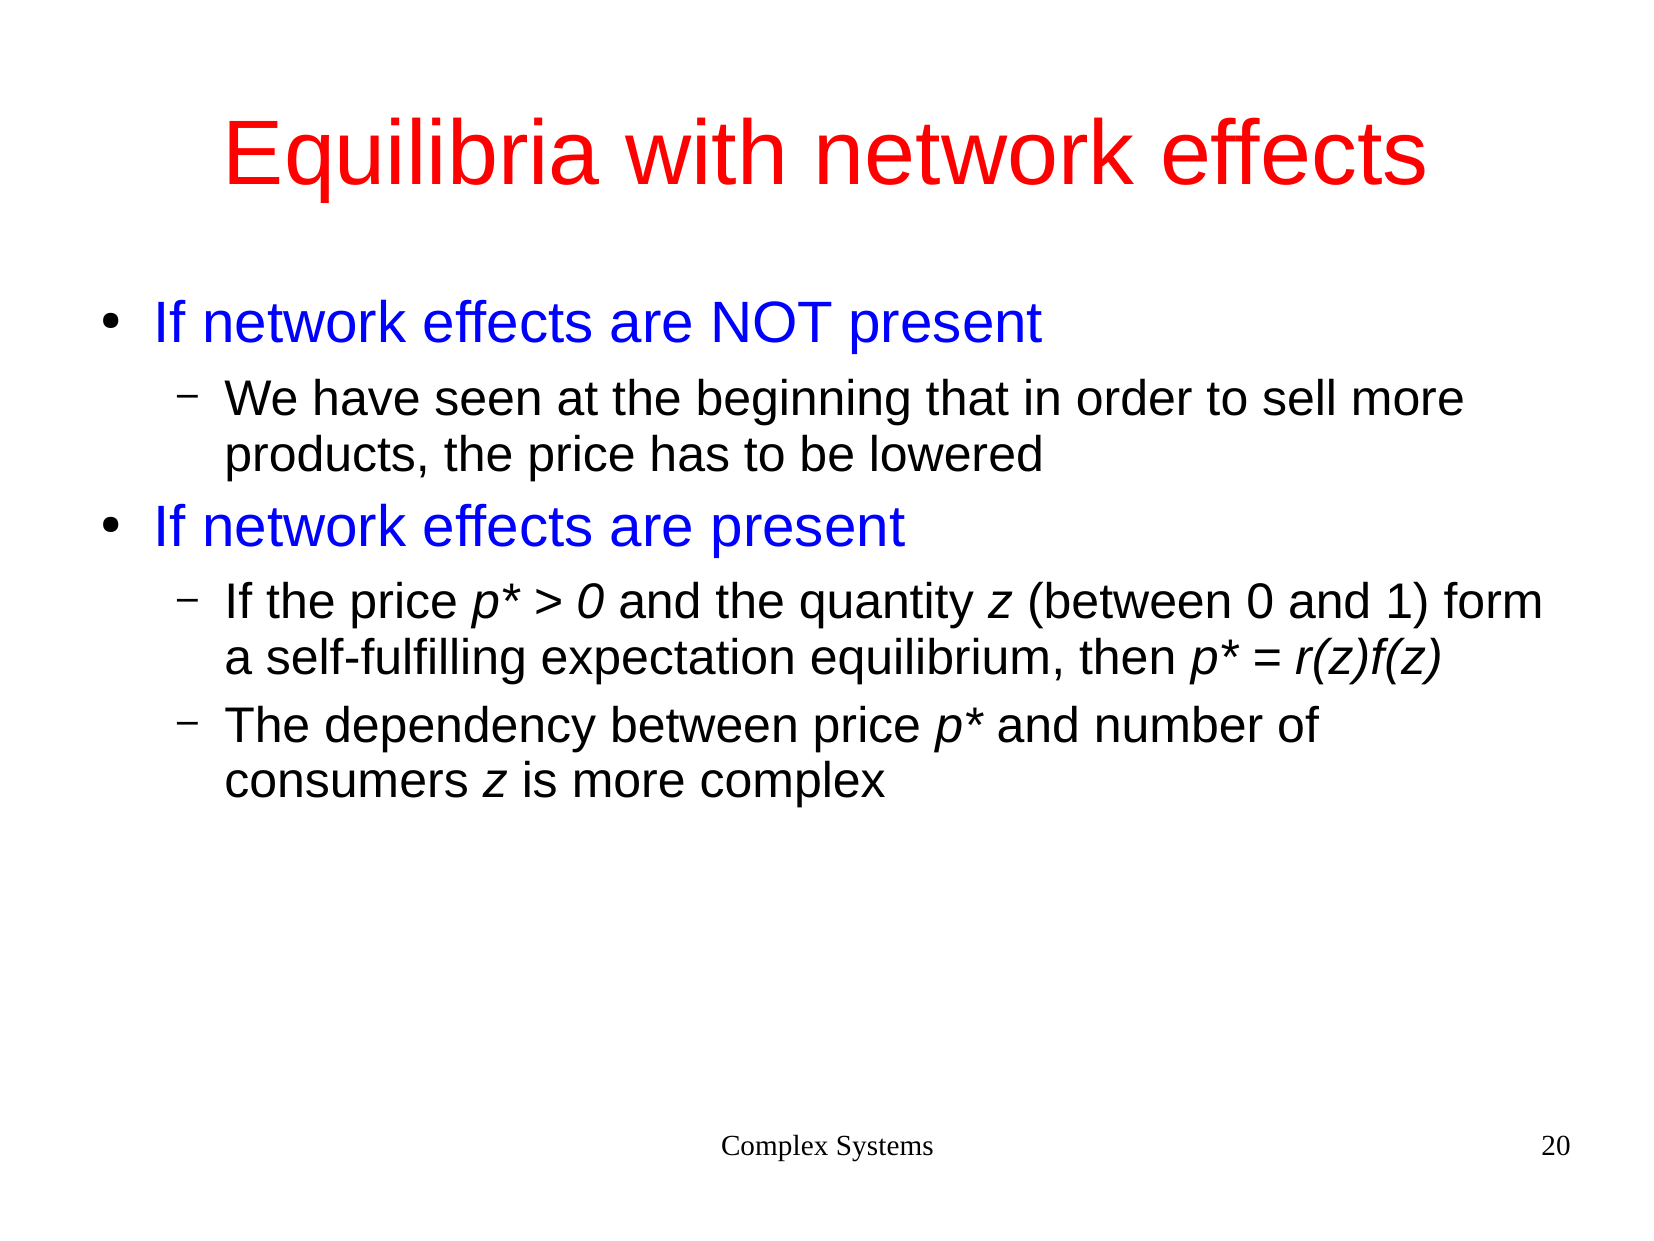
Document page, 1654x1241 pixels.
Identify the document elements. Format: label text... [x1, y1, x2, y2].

title Equilibria with network effects [82, 49, 1571, 257]
list If network effects are NOT present We have seen at the beginning that in order to sell more products, the price has to be lowered If network effects are present If the price p* > 0 and the quantity z (between 0 and 1) form a self-fulfilling expectation equilibrium, then p* = r(z)f(z) The dependency between price p* and number of consumers z is more complex [82, 290, 1571, 1109]
